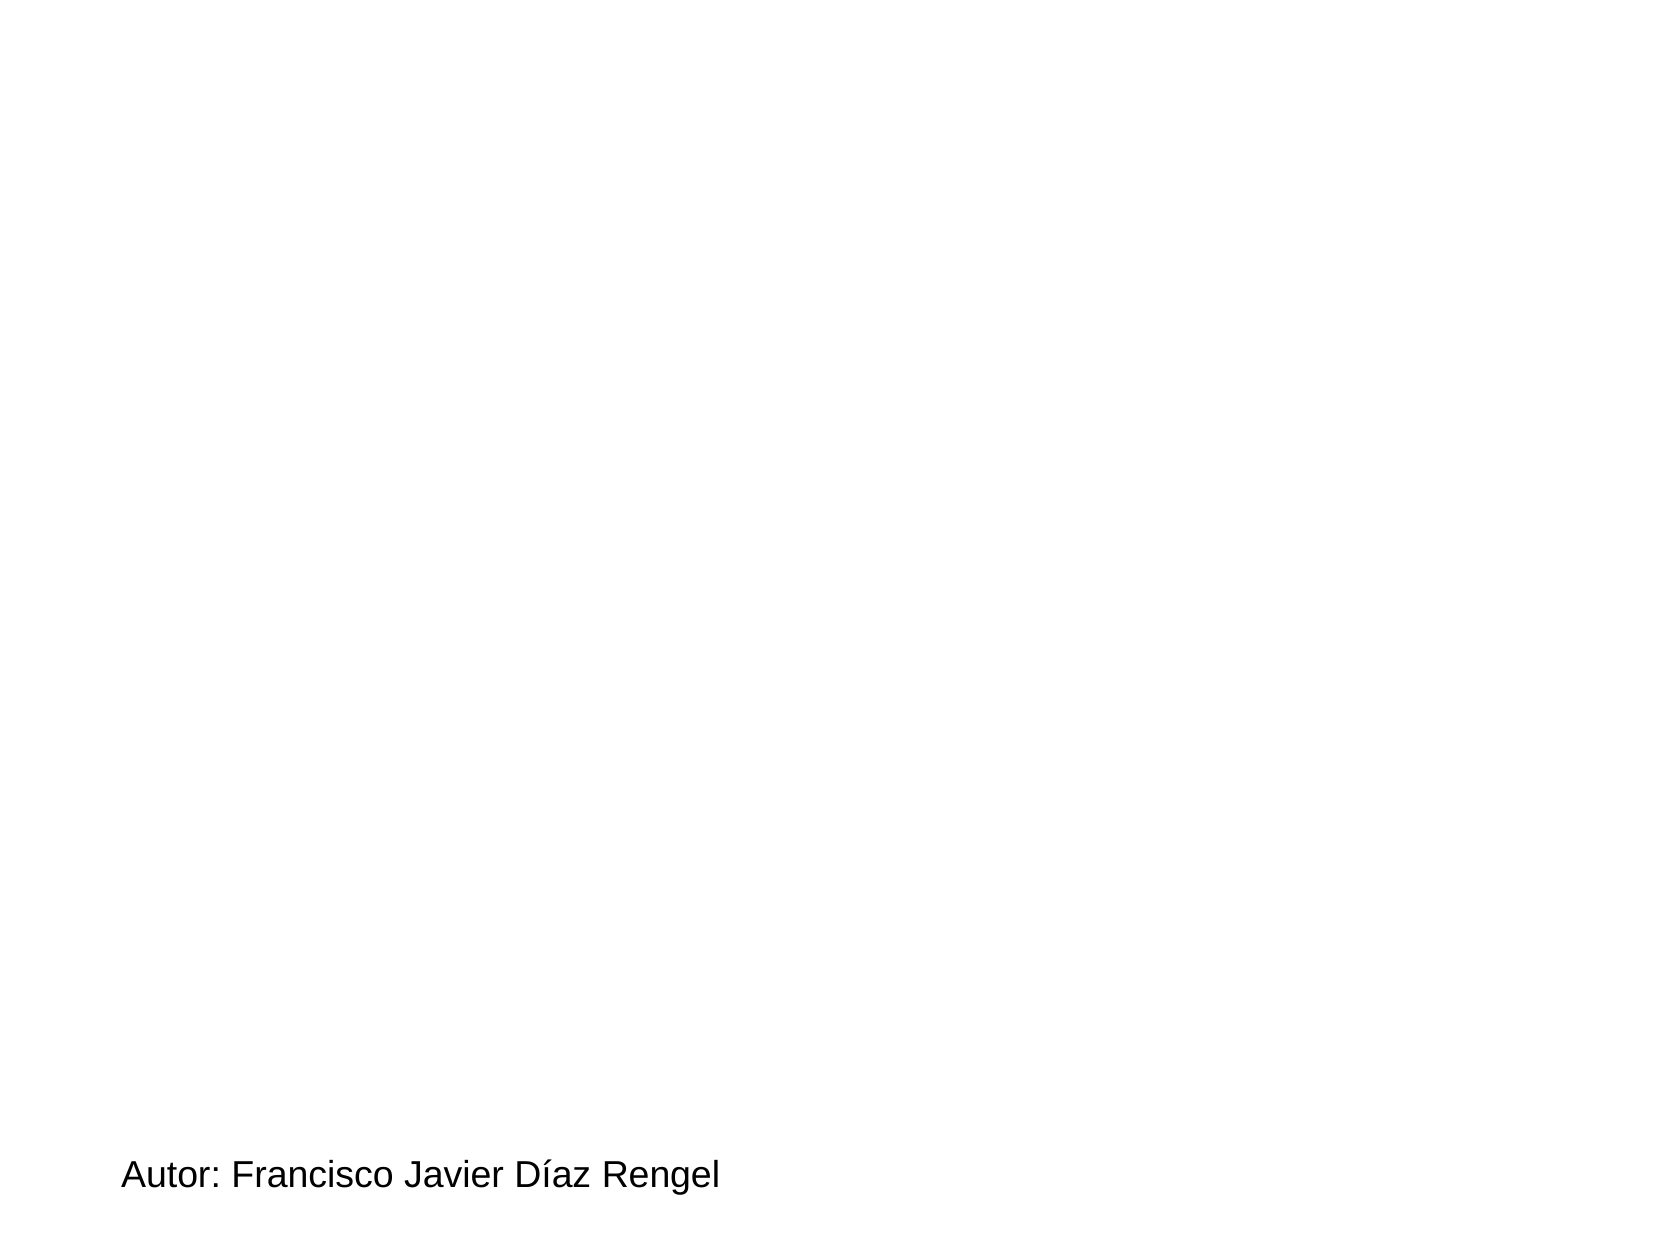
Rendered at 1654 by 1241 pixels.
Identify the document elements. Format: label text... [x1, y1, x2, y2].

text_box Autor: Francisco Javier Díaz Rengel [106, 1145, 736, 1203]
